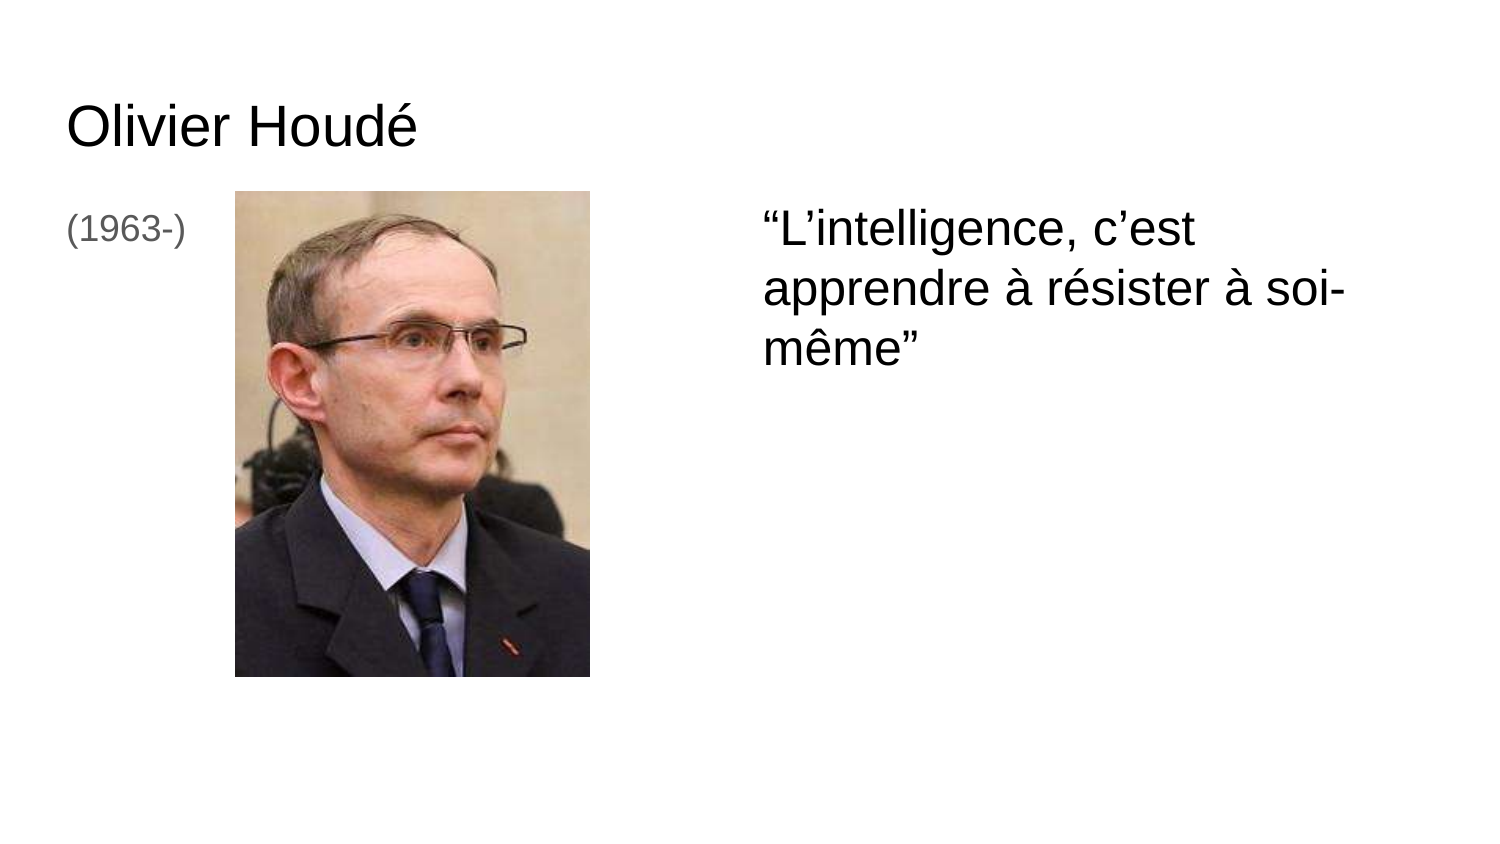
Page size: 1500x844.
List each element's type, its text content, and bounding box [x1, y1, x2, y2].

picture [235, 191, 590, 677]
text_box “L’intelligence, c’est apprendre à résister à soi-même” [747, 180, 1408, 499]
title Olivier Houdé [51, 72, 1449, 167]
list (1963-) [51, 189, 211, 268]
